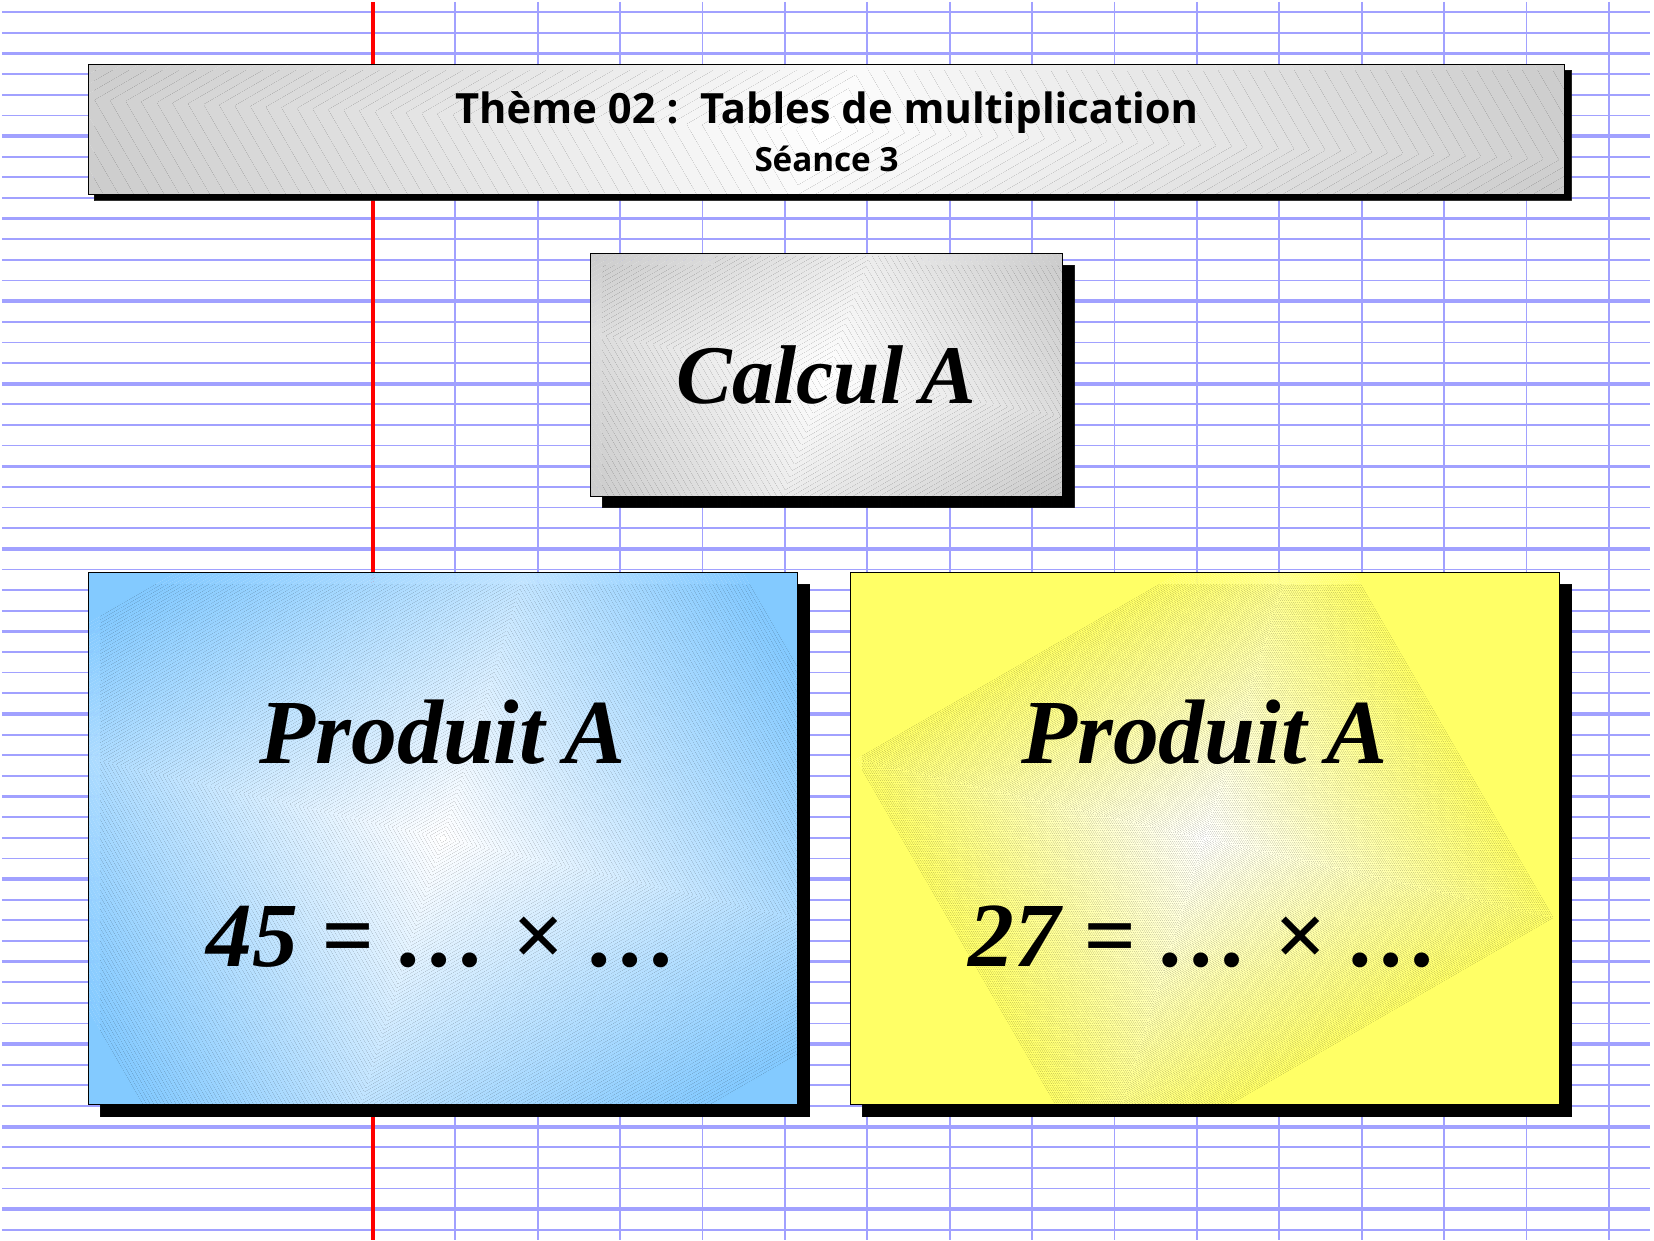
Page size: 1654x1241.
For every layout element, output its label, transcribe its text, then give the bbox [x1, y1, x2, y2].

picture [0, 0, 1654, 1241]
text_box Produit A 27 = … × … [850, 572, 1560, 1105]
text_box Produit A 45 = … × … [88, 572, 798, 1105]
text_box Calcul A [590, 253, 1063, 497]
text_box Thème 02 : Tables de multiplication Séance 3 [88, 64, 1565, 195]
